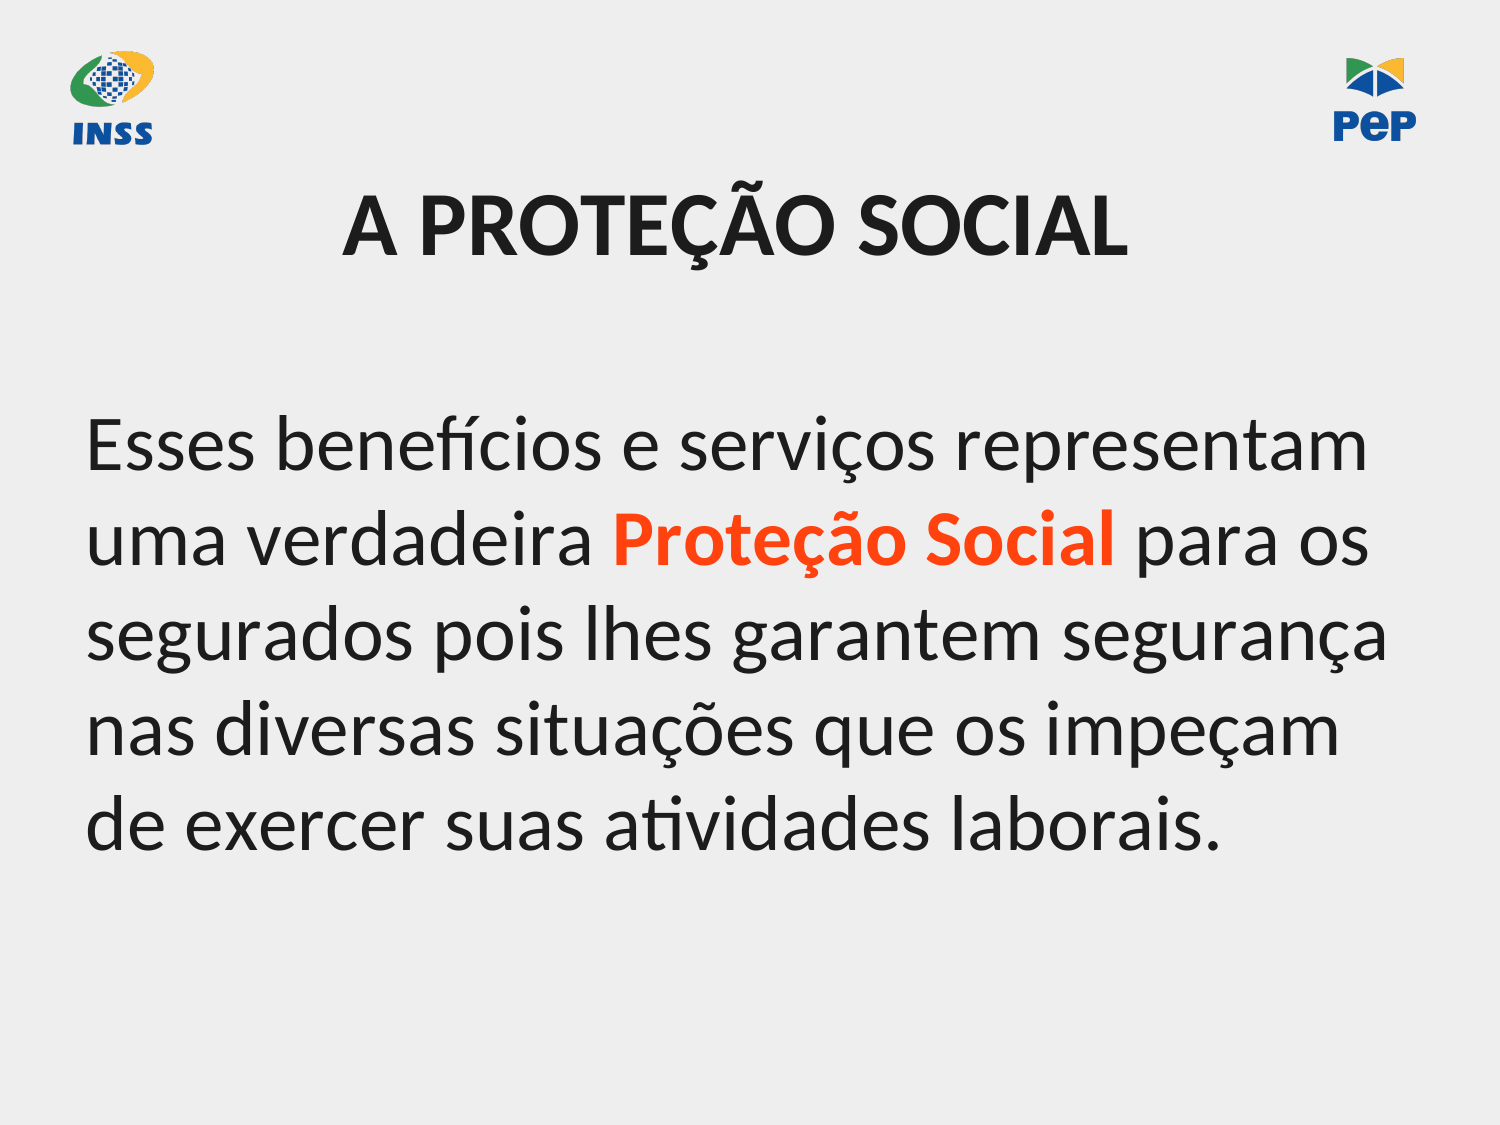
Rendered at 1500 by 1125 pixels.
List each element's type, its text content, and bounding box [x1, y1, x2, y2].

text_box Esses benefícios e serviços representam uma verdadeira Proteção Social para os segurados pois lhes garantem segurança nas diversas situações que os impeçam de exercer suas atividades laborais. [70, 383, 1417, 924]
title A PROTEÇÃO SOCIAL [47, 159, 1426, 278]
picture [70, 51, 154, 145]
picture [1334, 58, 1416, 141]
